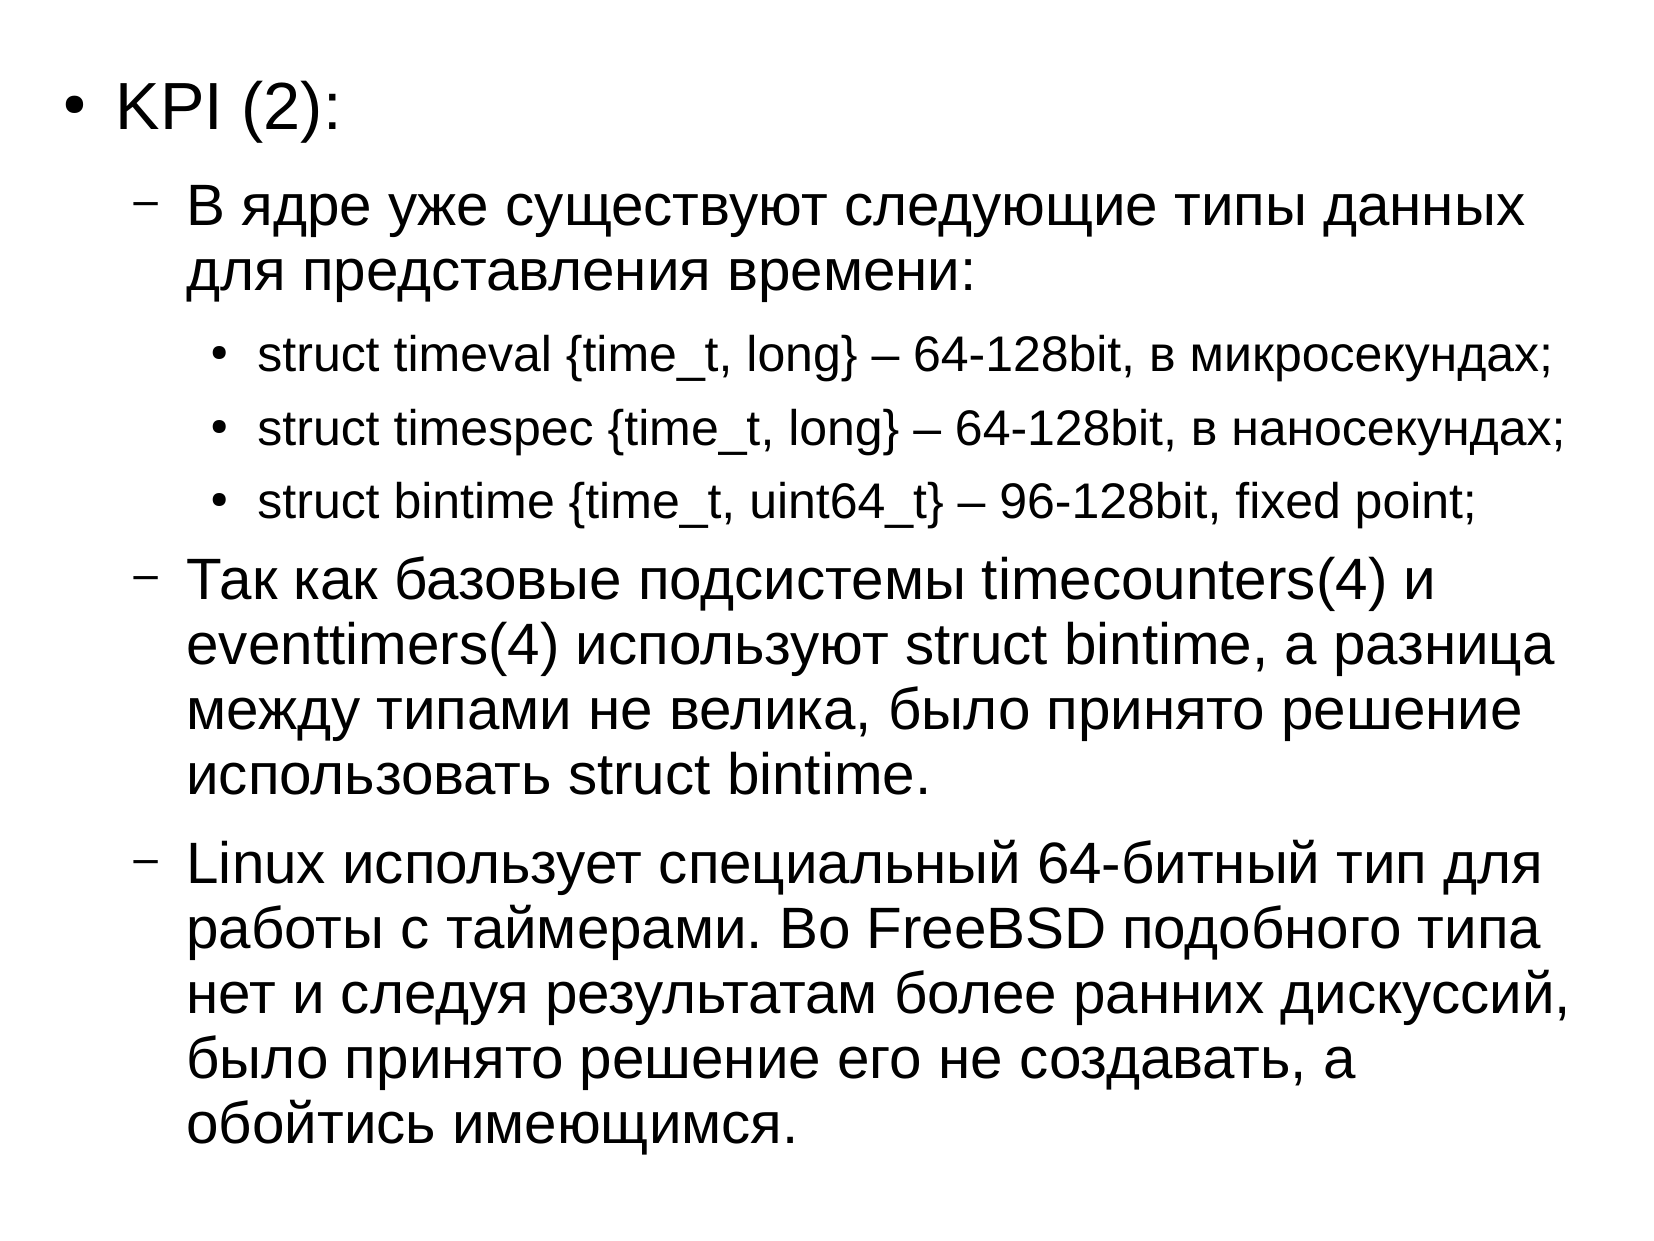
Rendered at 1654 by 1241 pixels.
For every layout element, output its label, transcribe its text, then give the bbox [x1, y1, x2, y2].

list KPI (2): В ядре уже существуют следующие типы данных для представления времени: struct timeval {time_t, long} – 64-128bit, в микросекундах; struct timespec {time_t, long} – 64-128bit, в наносекундах; struct bintime {time_t, uint64_t} – 96-128bit, fixed point; Так как базовые подсистемы timecounters(4) и eventtimers(4) используют struct bintime, а разница между типами не велика, было принято решение использовать struct bintime. Linux использует специальный 64-битный тип для работы с таймерами. Во FreeBSD подобного типа нет и следуя результатам более ранних дискуссий, было принято решение его не создавать, а обойтись имеющимся. [45, 68, 1621, 1221]
